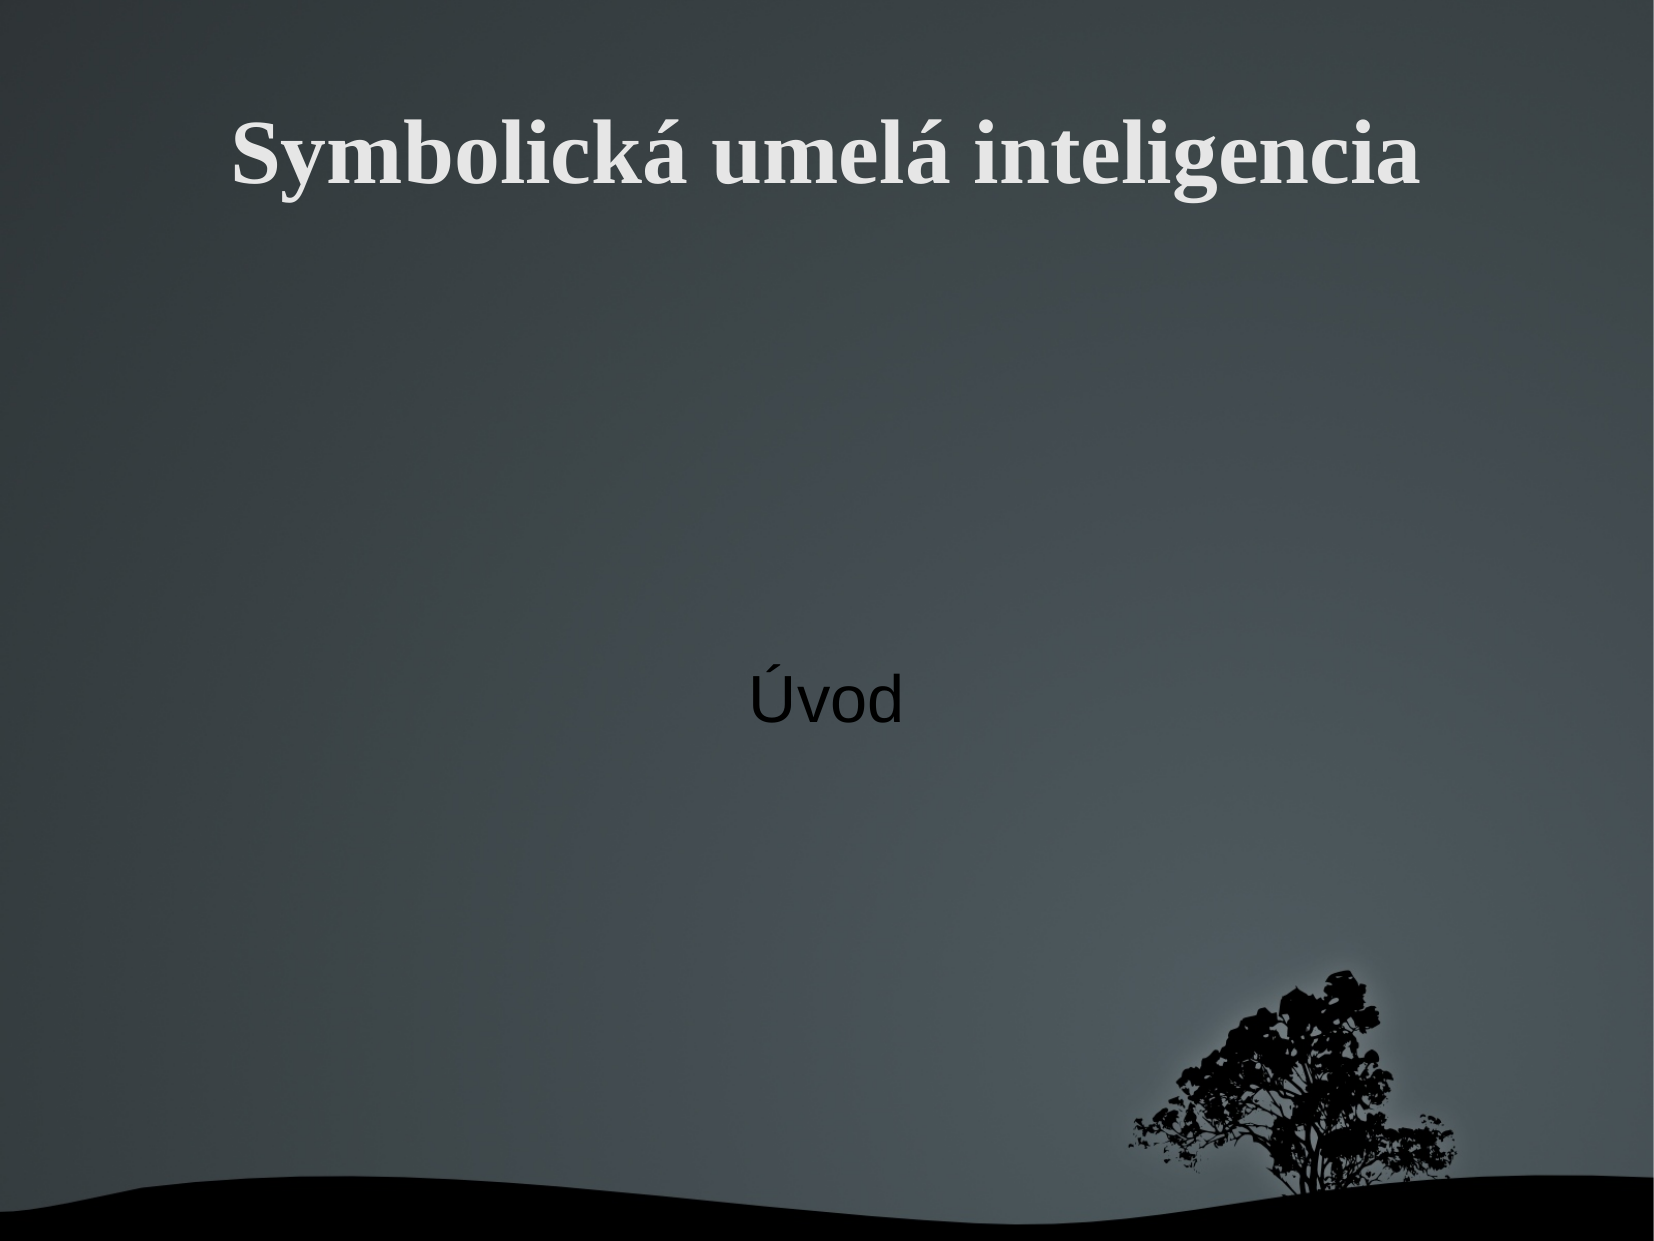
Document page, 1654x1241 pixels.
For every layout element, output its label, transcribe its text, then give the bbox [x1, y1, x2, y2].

picture [0, 0, 1654, 1241]
subtitle Úvod [82, 297, 1571, 1102]
title Symbolická umelá inteligencia [82, 49, 1571, 257]
